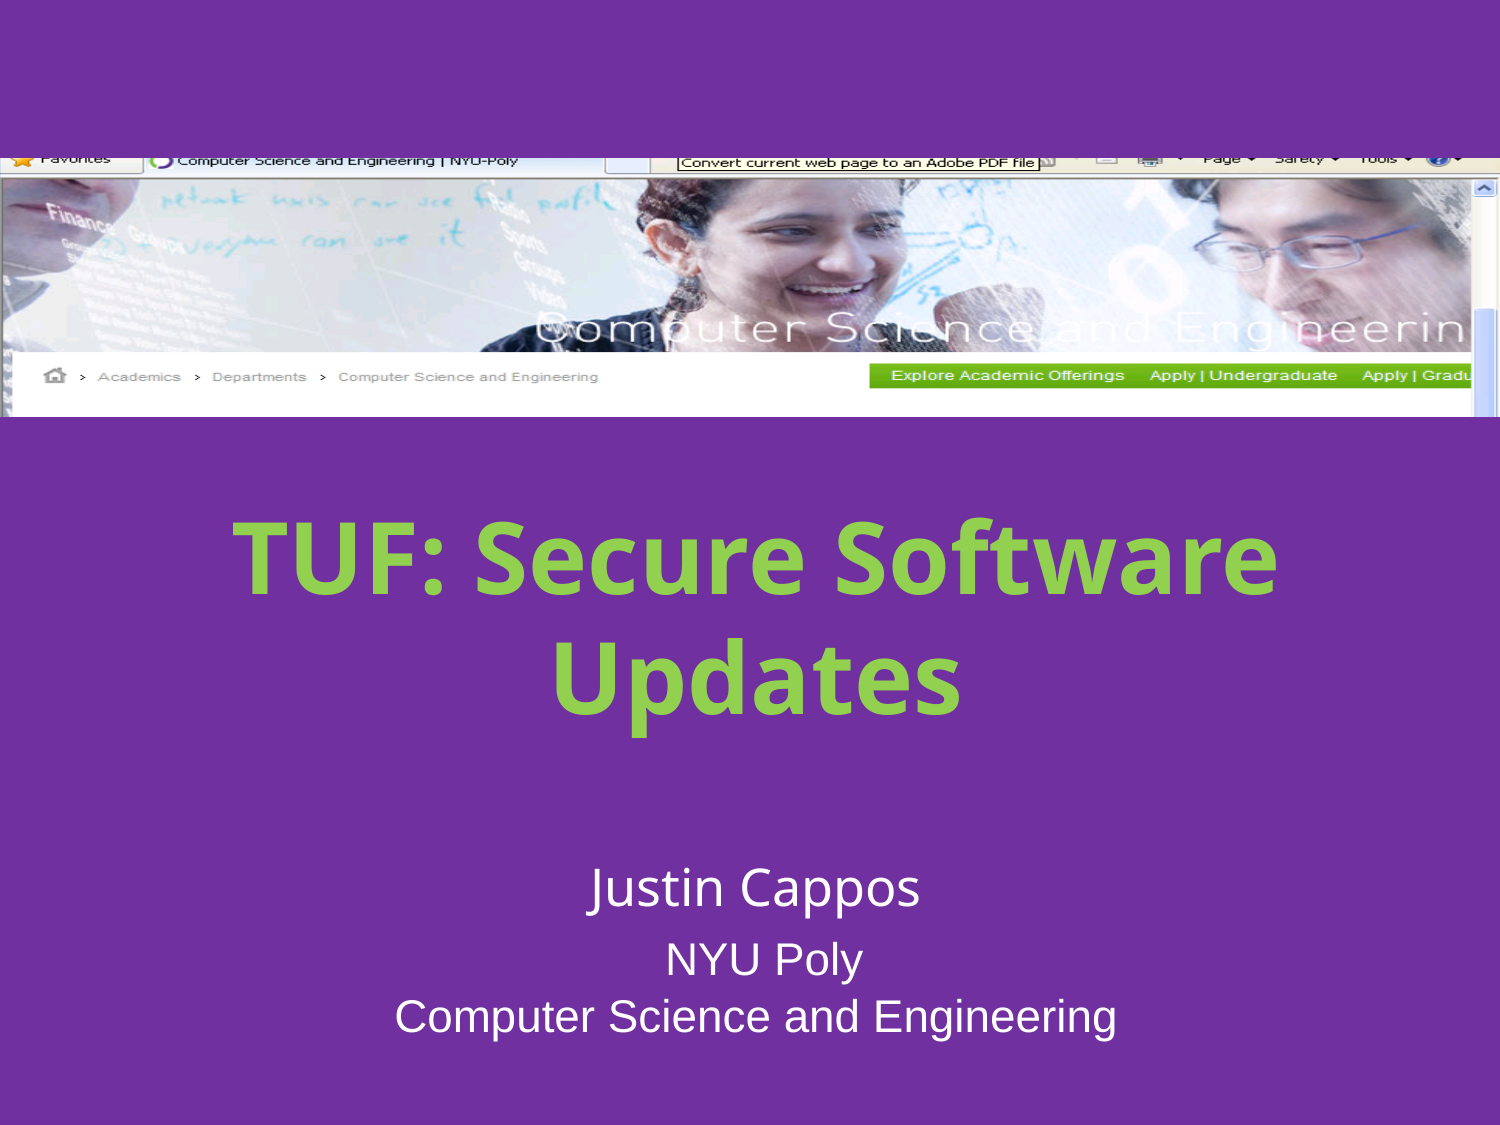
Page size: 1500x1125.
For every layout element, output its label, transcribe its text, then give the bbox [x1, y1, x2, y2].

picture [0, 158, 1500, 417]
text_box [0, 417, 1500, 1125]
text_box TUF: Secure Software Updates Justin Cappos NYU Poly Computer Science and Engineering [137, 487, 1375, 1050]
text_box [0, 0, 1500, 158]
